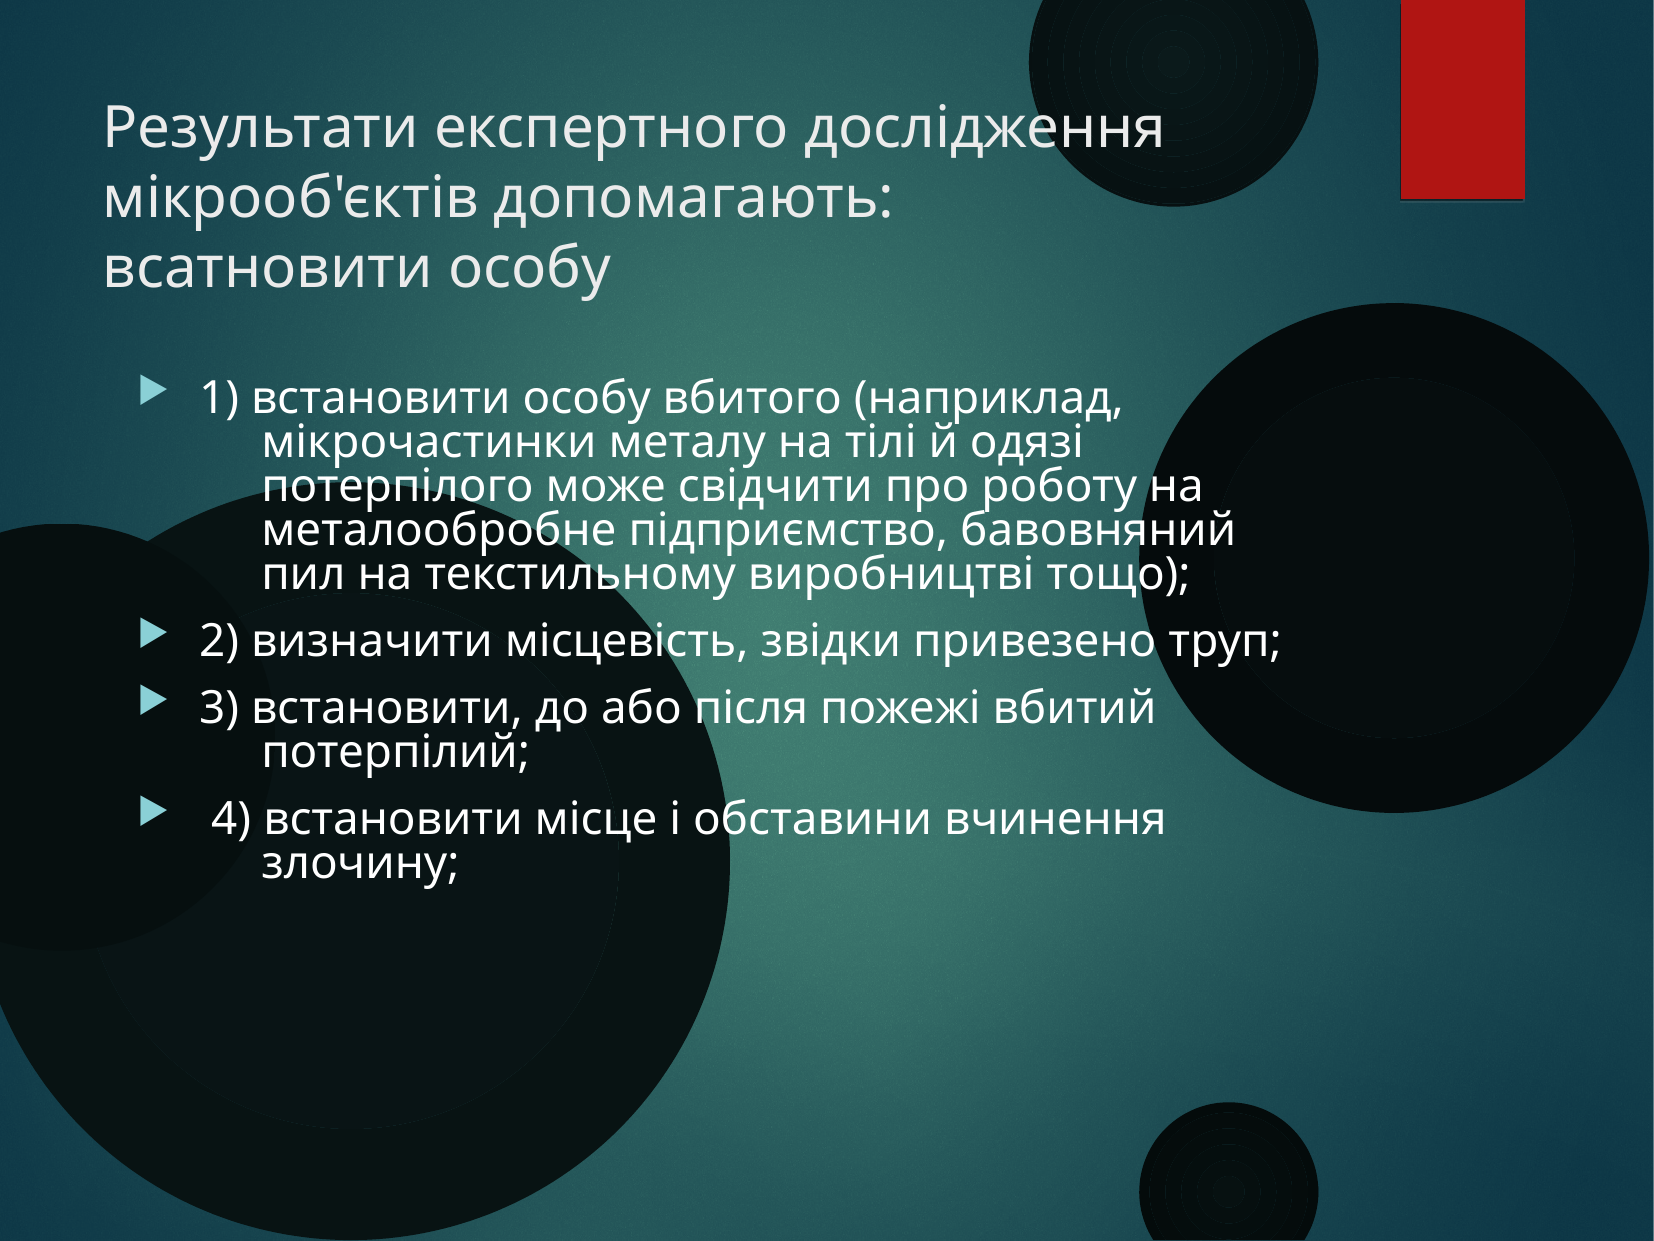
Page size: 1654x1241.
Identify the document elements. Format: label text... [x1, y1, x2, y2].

title Результати експертного дослідження мікрооб'єктів допомагають: всатновити особу [87, 81, 1364, 336]
list 1) встановити особу вбитого (наприклад, мікрочастинки металу на тілі й одязі потерпілого може свідчити про роботу на металообробне підприємство, бавовняний пил на текстильному виробництві тощо); 2) визначити місцевість, звідки привезено труп; 3) встановити, до або після пожежі вбитий потерпілий; 4) встановити місце і обставини вчинення злочину; [122, 371, 1336, 1130]
